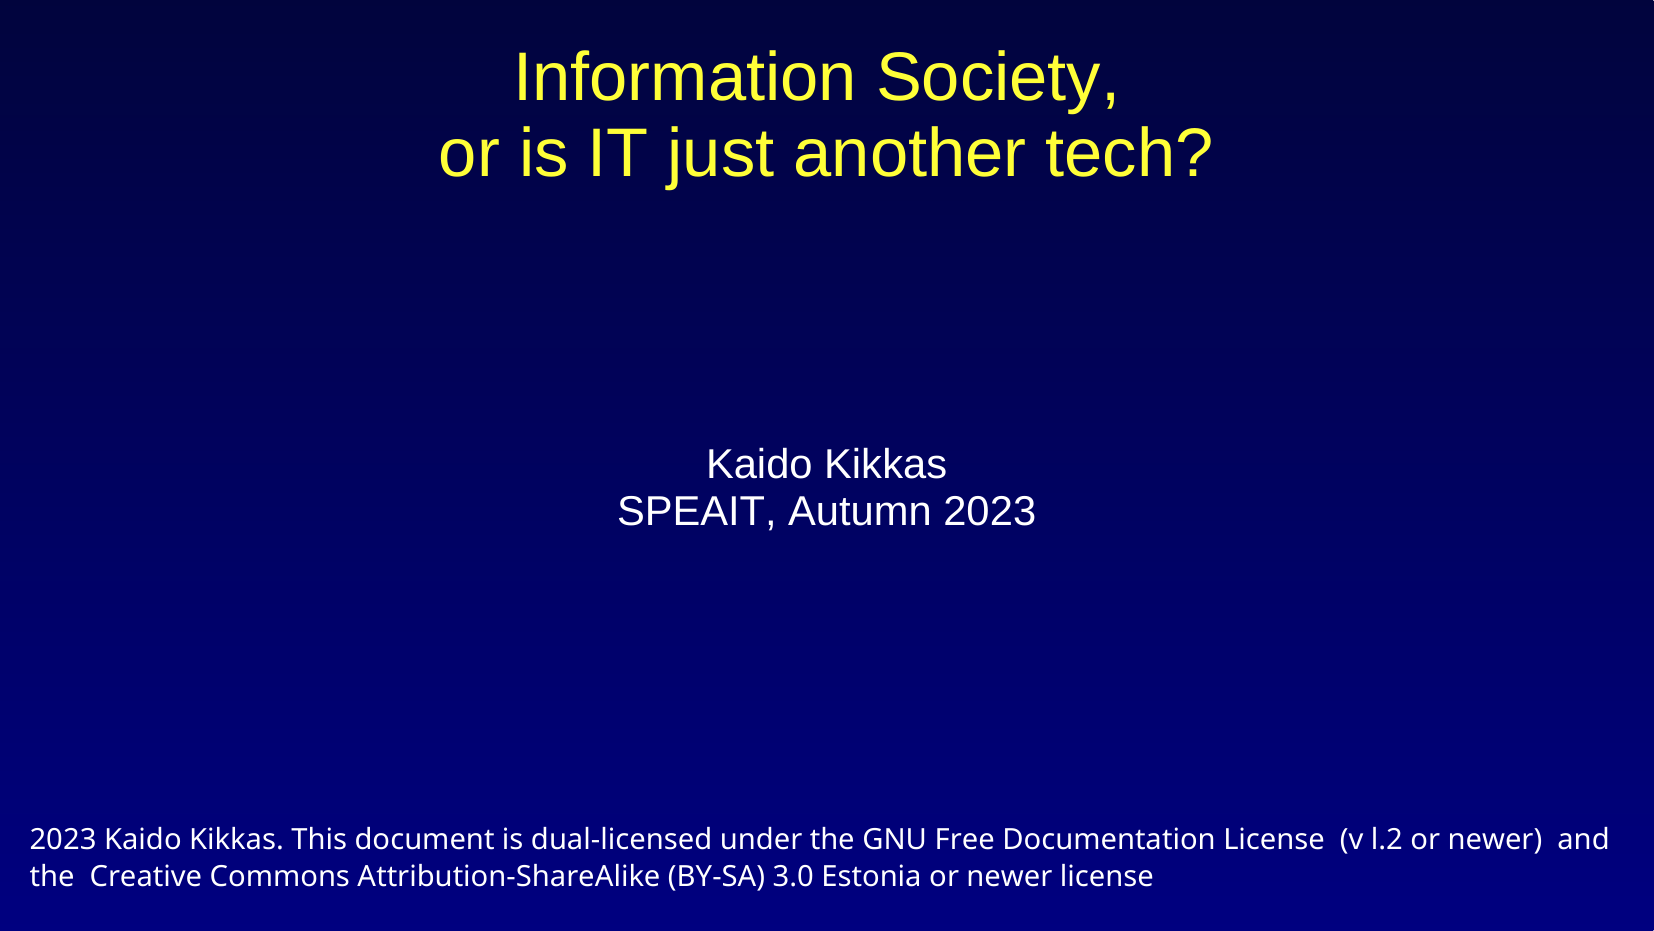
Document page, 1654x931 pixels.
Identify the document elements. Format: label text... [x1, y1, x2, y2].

text_box 2023 Kaido Kikkas. This document is dual-licensed under the GNU Free Documentation License (v l.2 or newer) and the Creative Commons Attribution-ShareAlike (BY-SA) 3.0 Estonia or newer license [29, 819, 1631, 895]
title Information Society, or is IT just another tech? [82, 37, 1571, 193]
subtitle Kaido Kikkas SPEAIT, Autumn 2023 [82, 217, 1571, 758]
